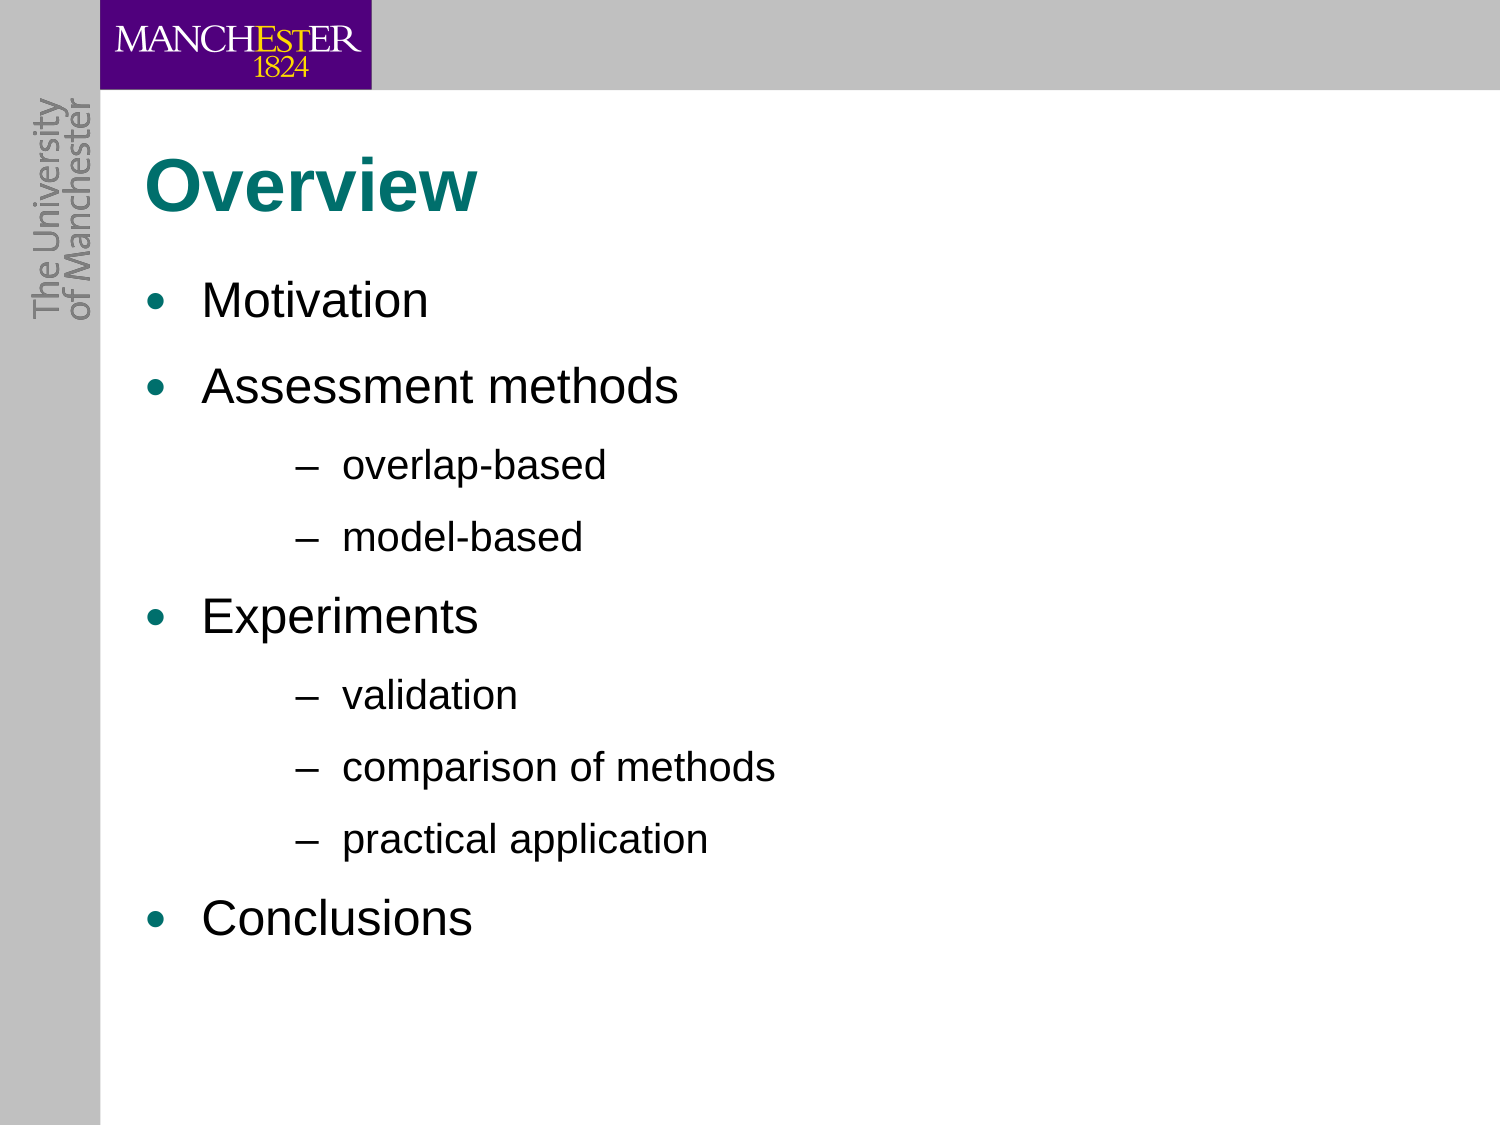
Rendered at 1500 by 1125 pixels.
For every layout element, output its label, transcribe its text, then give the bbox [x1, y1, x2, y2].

list Motivation Assessment methods overlap-based model-based Experiments validation comparison of methods practical application Conclusions [130, 259, 1407, 1012]
picture [0, 0, 372, 320]
title Overview [129, 120, 1406, 251]
